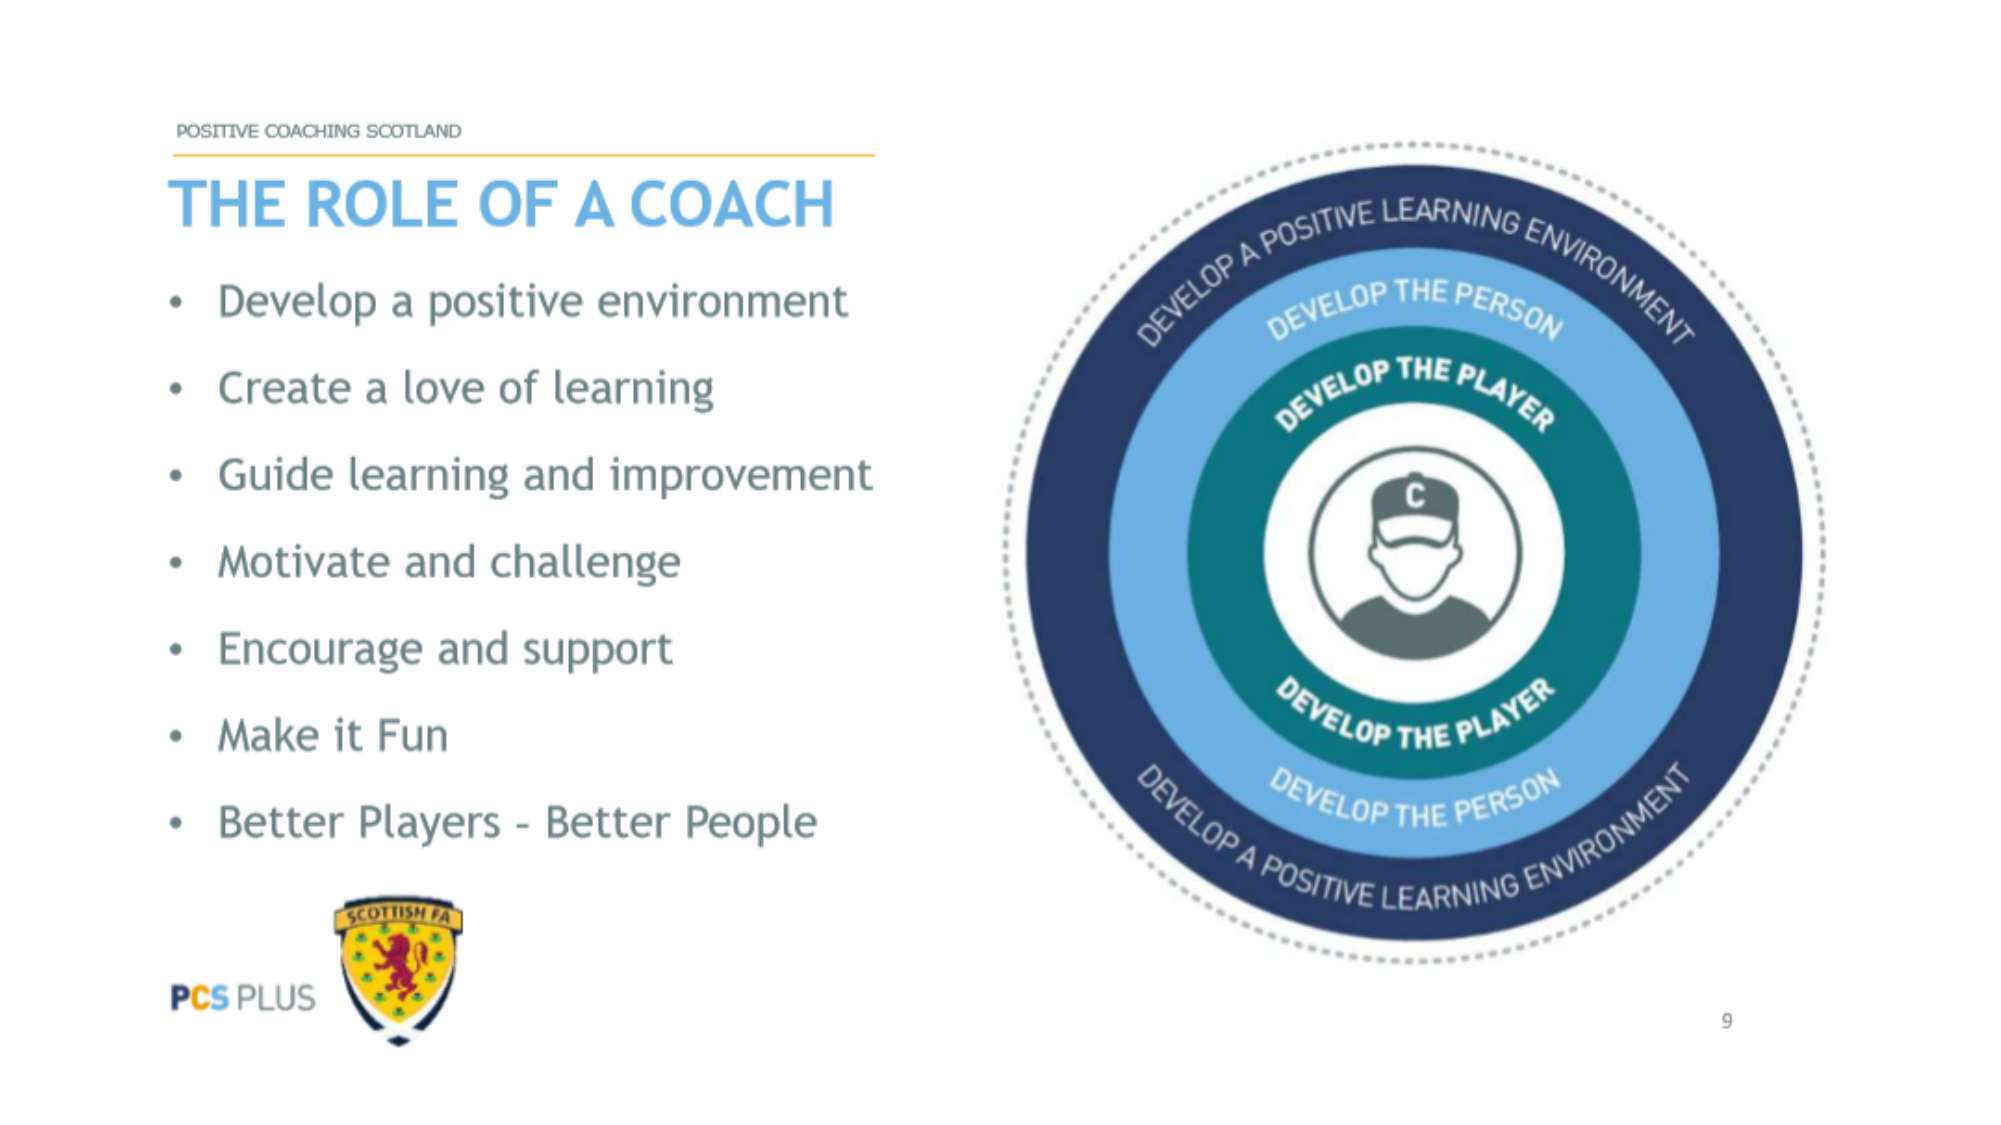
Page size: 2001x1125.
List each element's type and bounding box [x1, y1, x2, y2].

picture [108, 76, 1855, 1057]
